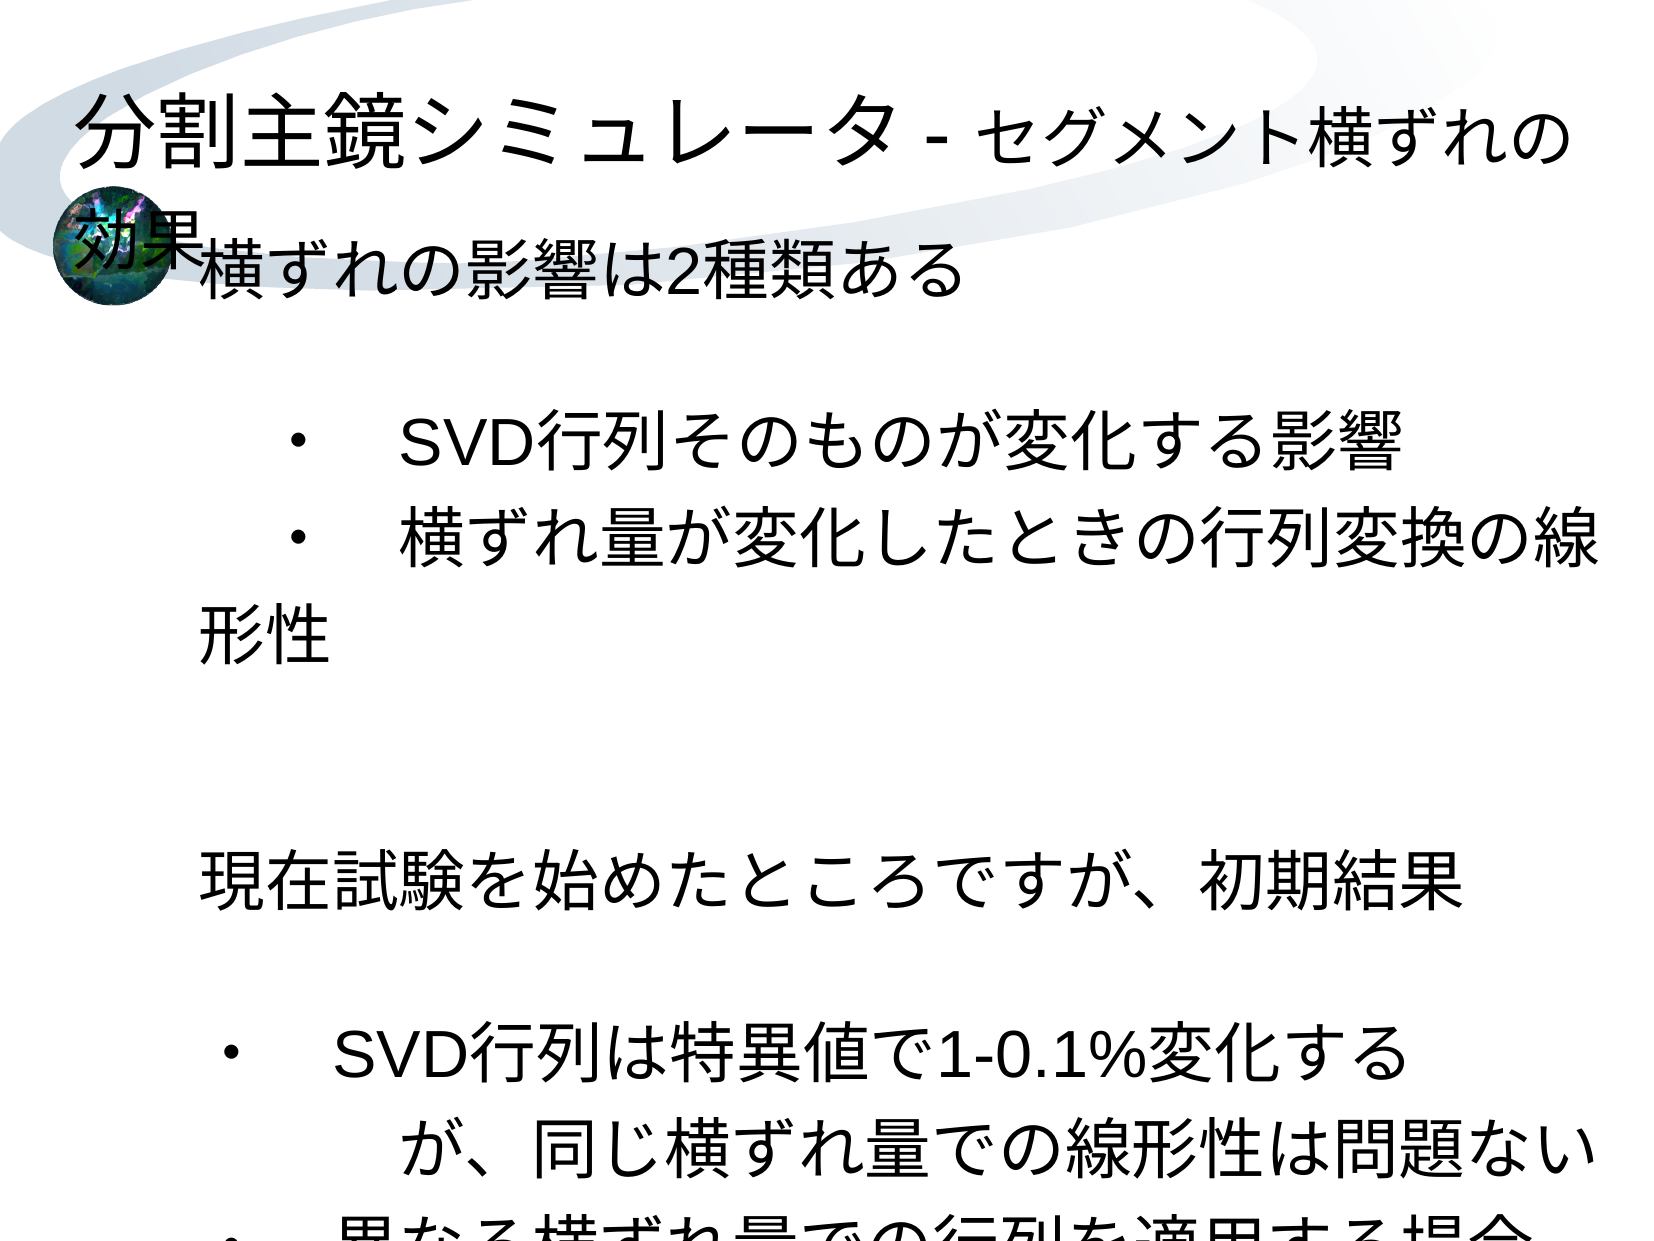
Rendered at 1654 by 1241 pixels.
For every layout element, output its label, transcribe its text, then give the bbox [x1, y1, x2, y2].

picture [43, 175, 182, 314]
text_box 横ずれの影響は2種類ある ・ SVD行列そのものが変化する影響 ・ 横ずれ量が変化したときの行列変換の線形性 現在試験を始めたところですが、初期結果 ・ SVD行列は特異値で1-0.1%変化する が、同じ横ずれ量での線形性は問題ない ・ 異なる横ずれ量での行列を適用する場合 1e-5程度のエラーが発生する (1mm駆動で10nmのギャップセンサー誤差) [183, 209, 1625, 1132]
picture [176, 226, 182, 233]
picture [156, 226, 171, 233]
text_box 分割主鏡シミュレータ - セグメント横ずれの効果 [59, 59, 1595, 167]
picture [156, 216, 171, 222]
